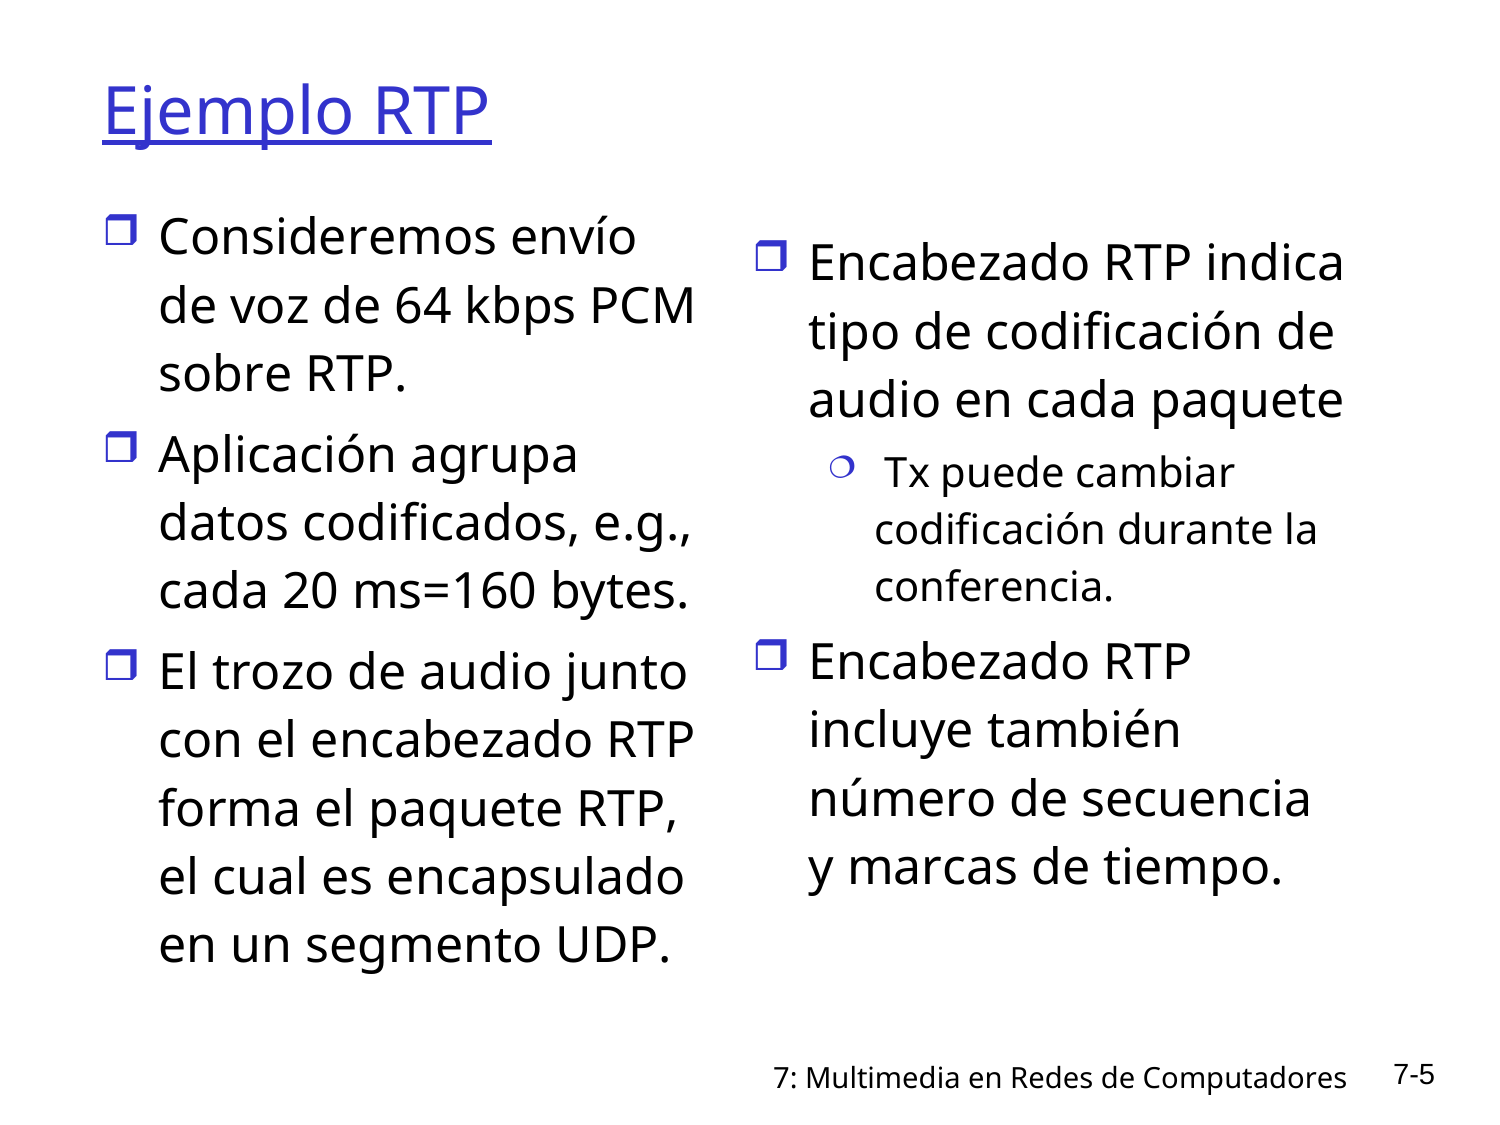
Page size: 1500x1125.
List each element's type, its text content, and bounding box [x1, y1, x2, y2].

list Encabezado RTP indica tipo de codificación de audio en cada paquete Tx puede cambiar codificación durante la conferencia. Encabezado RTP incluye también número de secuencia y marcas de tiempo. [737, 219, 1363, 1026]
list Consideremos envío de voz de 64 kbps PCM sobre RTP. Aplicación agrupa datos codificados, e.g., cada 20 ms=160 bytes. El trozo de audio junto con el encabezado RTP forma el paquete RTP, el cual es encapsulado en un segmento UDP. [87, 193, 713, 1120]
title Ejemplo RTP [87, 37, 1363, 181]
